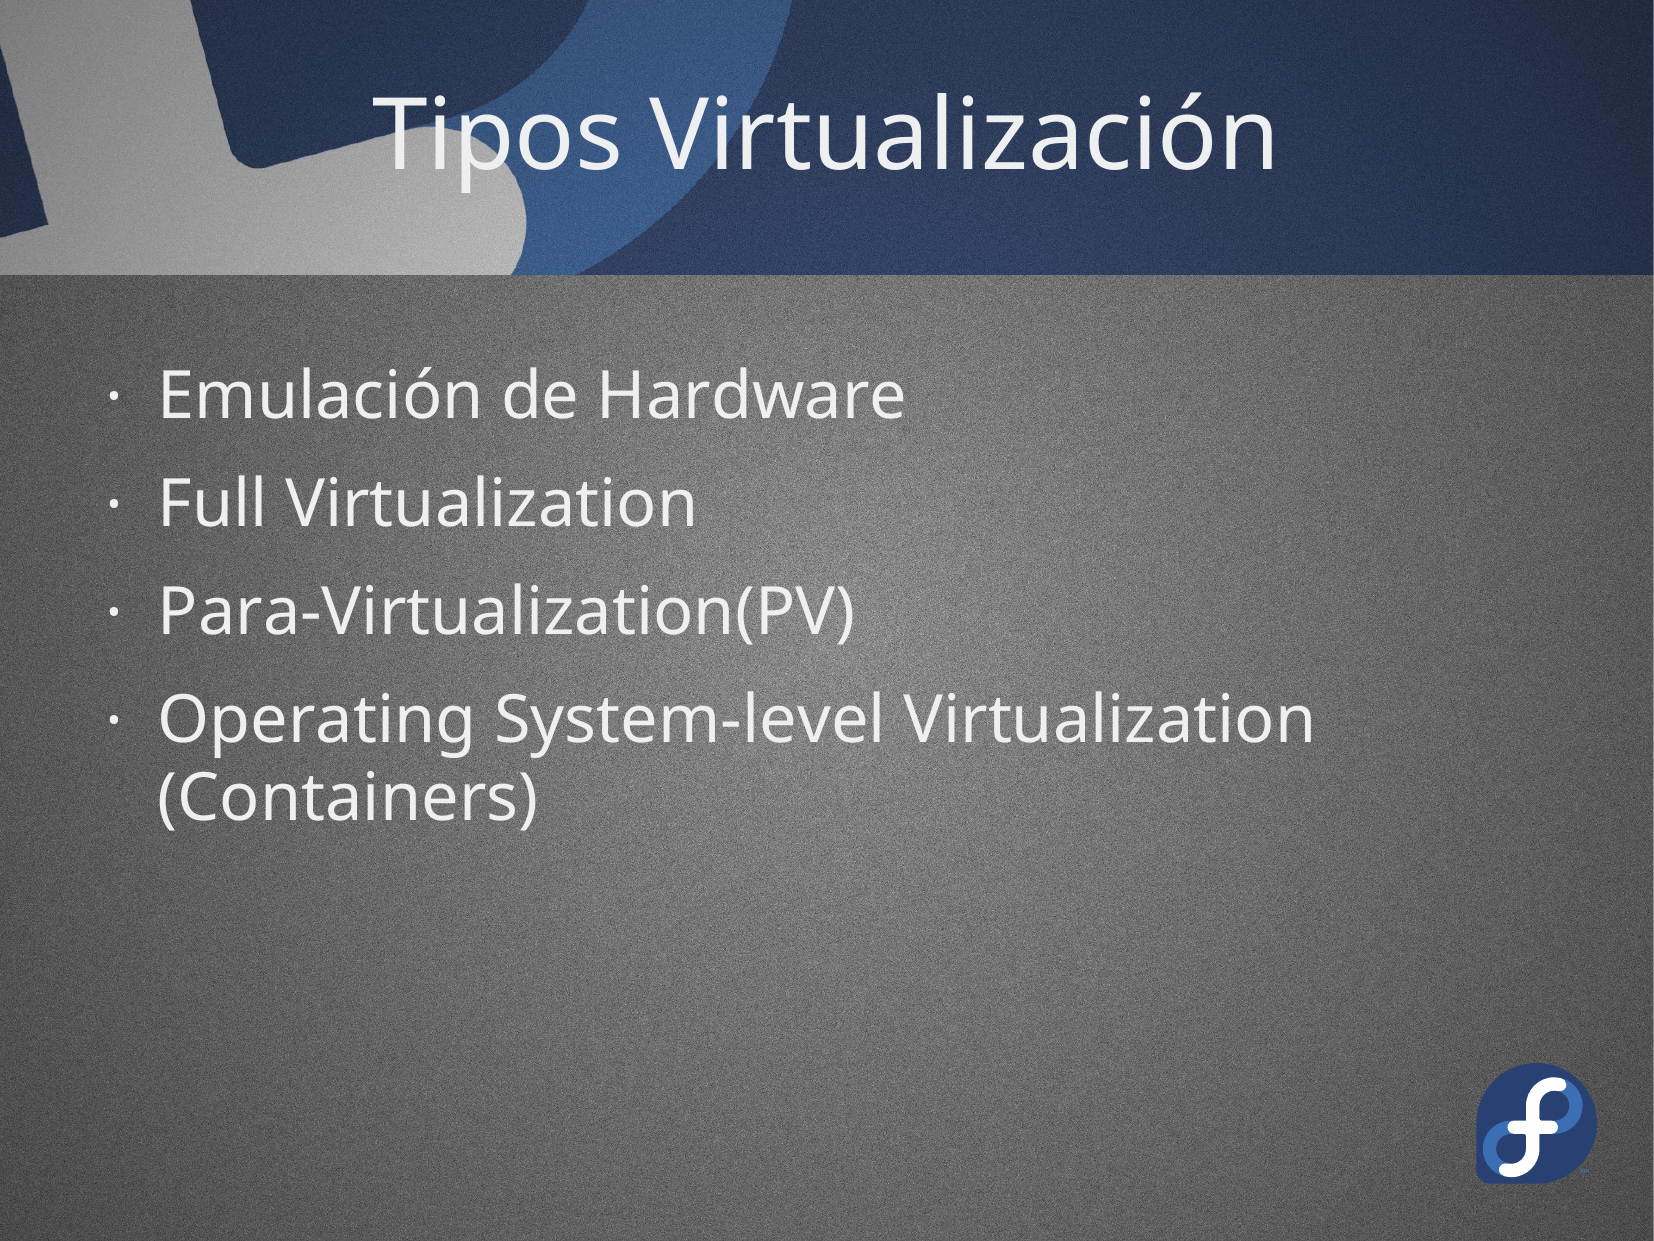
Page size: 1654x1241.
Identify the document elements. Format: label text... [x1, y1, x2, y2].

picture [0, 0, 1654, 1241]
text_box Emulación de Hardware Full Virtualization Para-Virtualization(PV) Operating System-level Virtualization (Containers) [88, 354, 1565, 1154]
text_box Tipos Virtualización [88, 29, 1565, 237]
